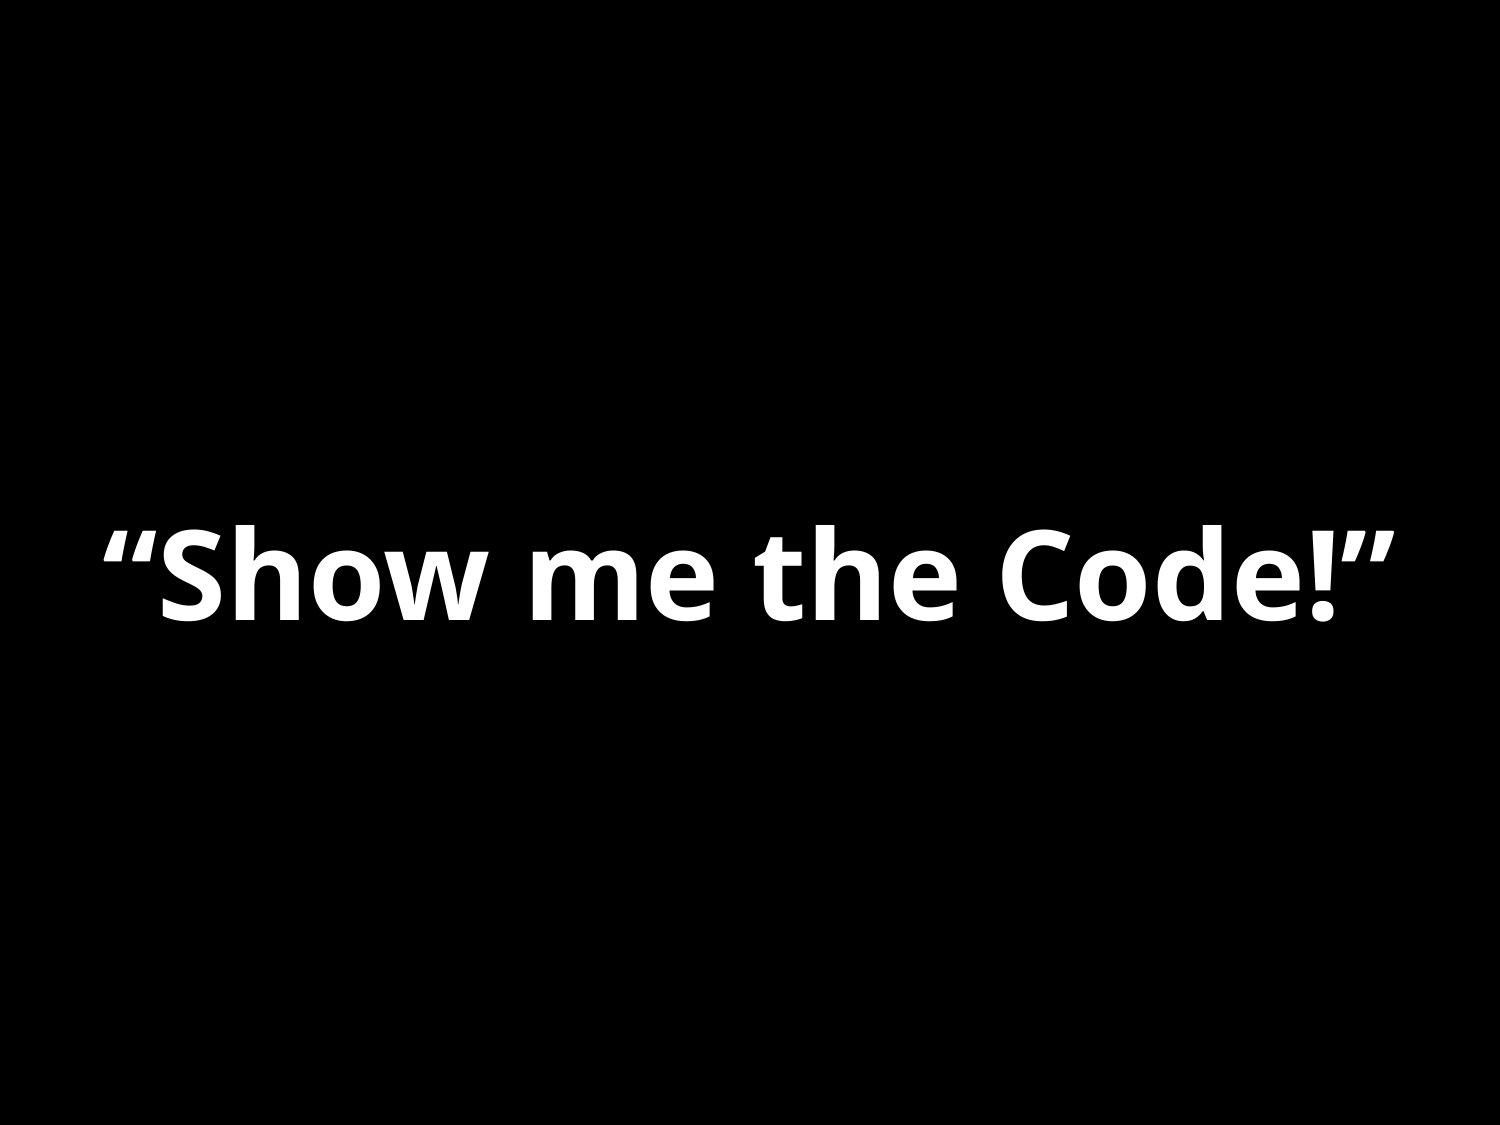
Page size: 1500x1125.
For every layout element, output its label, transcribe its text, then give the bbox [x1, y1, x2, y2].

title “Show me the Code!” [75, 44, 1425, 1099]
